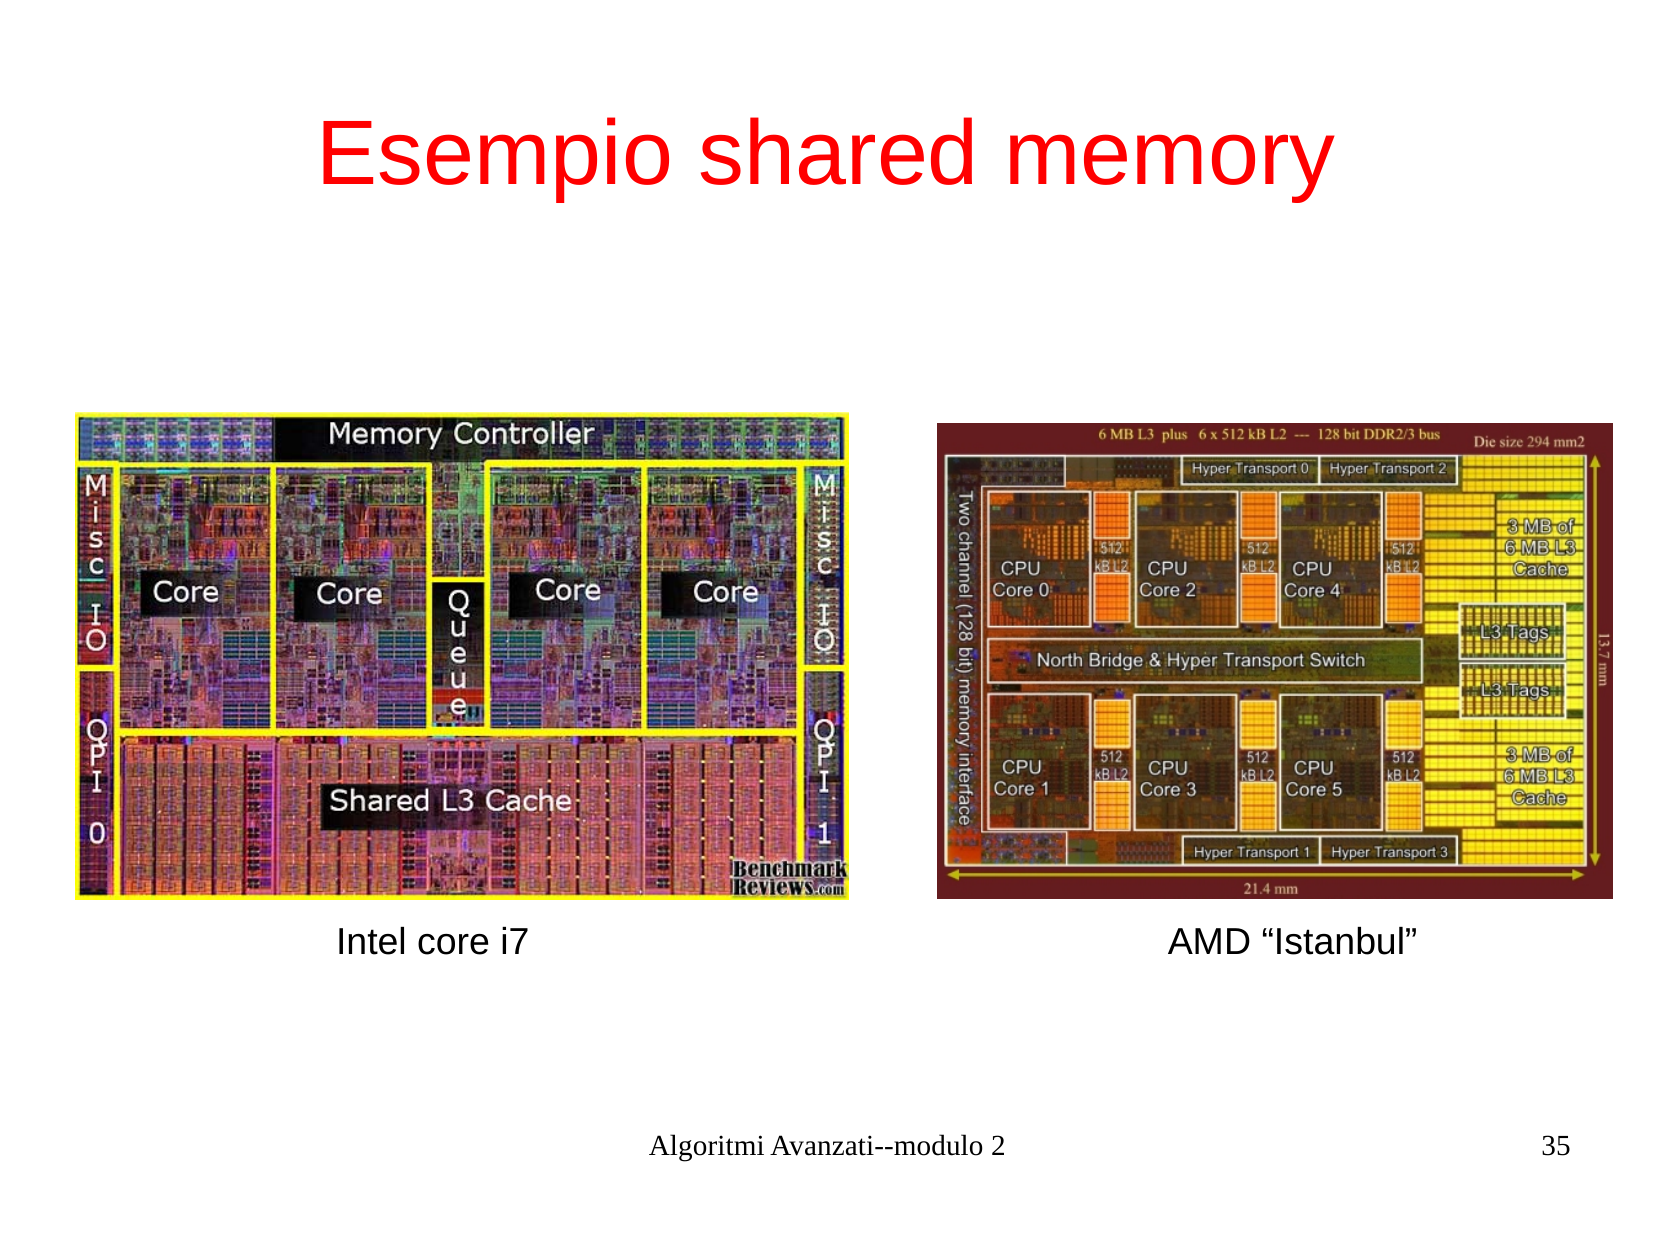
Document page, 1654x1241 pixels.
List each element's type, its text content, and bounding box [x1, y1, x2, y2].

title Esempio shared memory [82, 49, 1571, 257]
picture [75, 412, 849, 901]
picture [937, 423, 1613, 899]
text_box Intel core i7 [337, 922, 529, 962]
text_box AMD “Istanbul” [1169, 922, 1417, 962]
